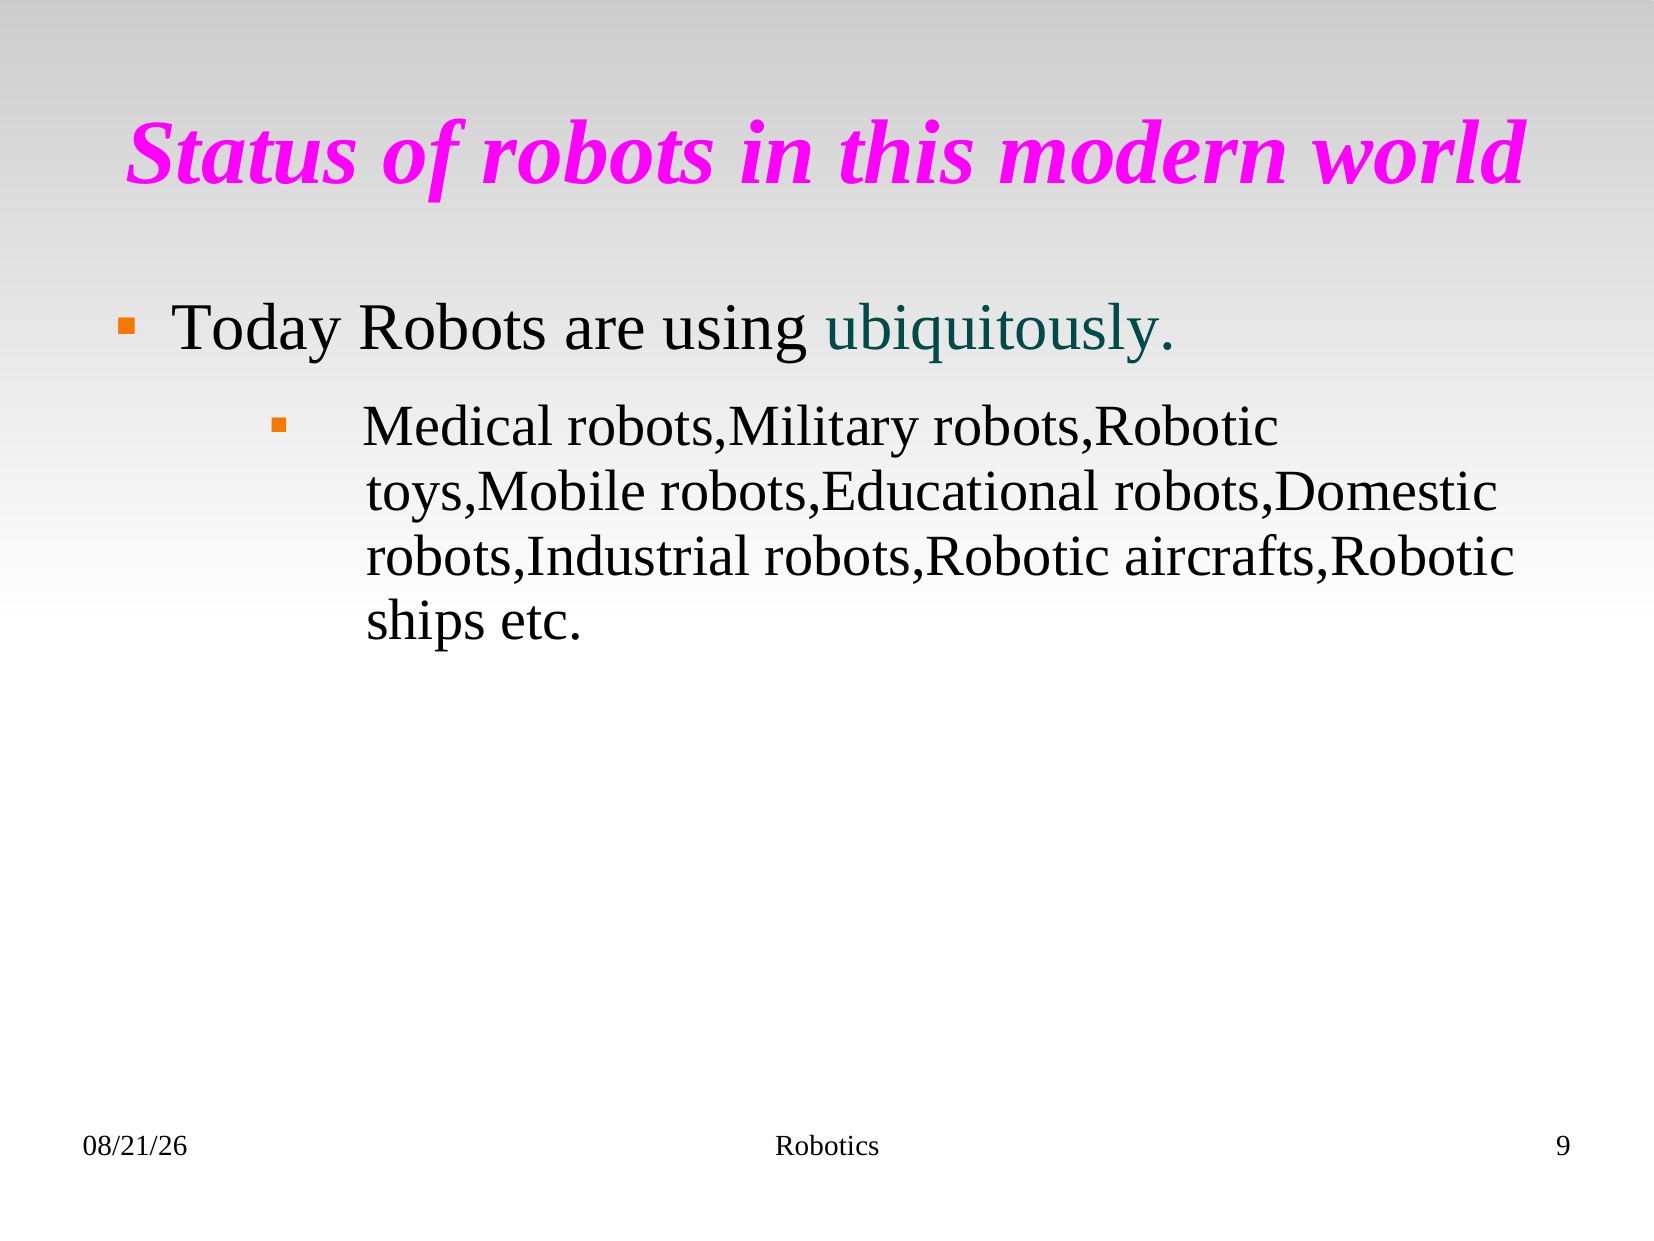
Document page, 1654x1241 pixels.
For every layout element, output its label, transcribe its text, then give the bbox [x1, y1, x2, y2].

list Today Robots are using ubiquitously. Medical robots,Military robots,Robotic toys,Mobile robots,Educational robots,Domestic robots,Industrial robots,Robotic aircrafts,Robotic ships etc. [82, 290, 1571, 1109]
title Status of robots in this modern world [82, 49, 1571, 257]
